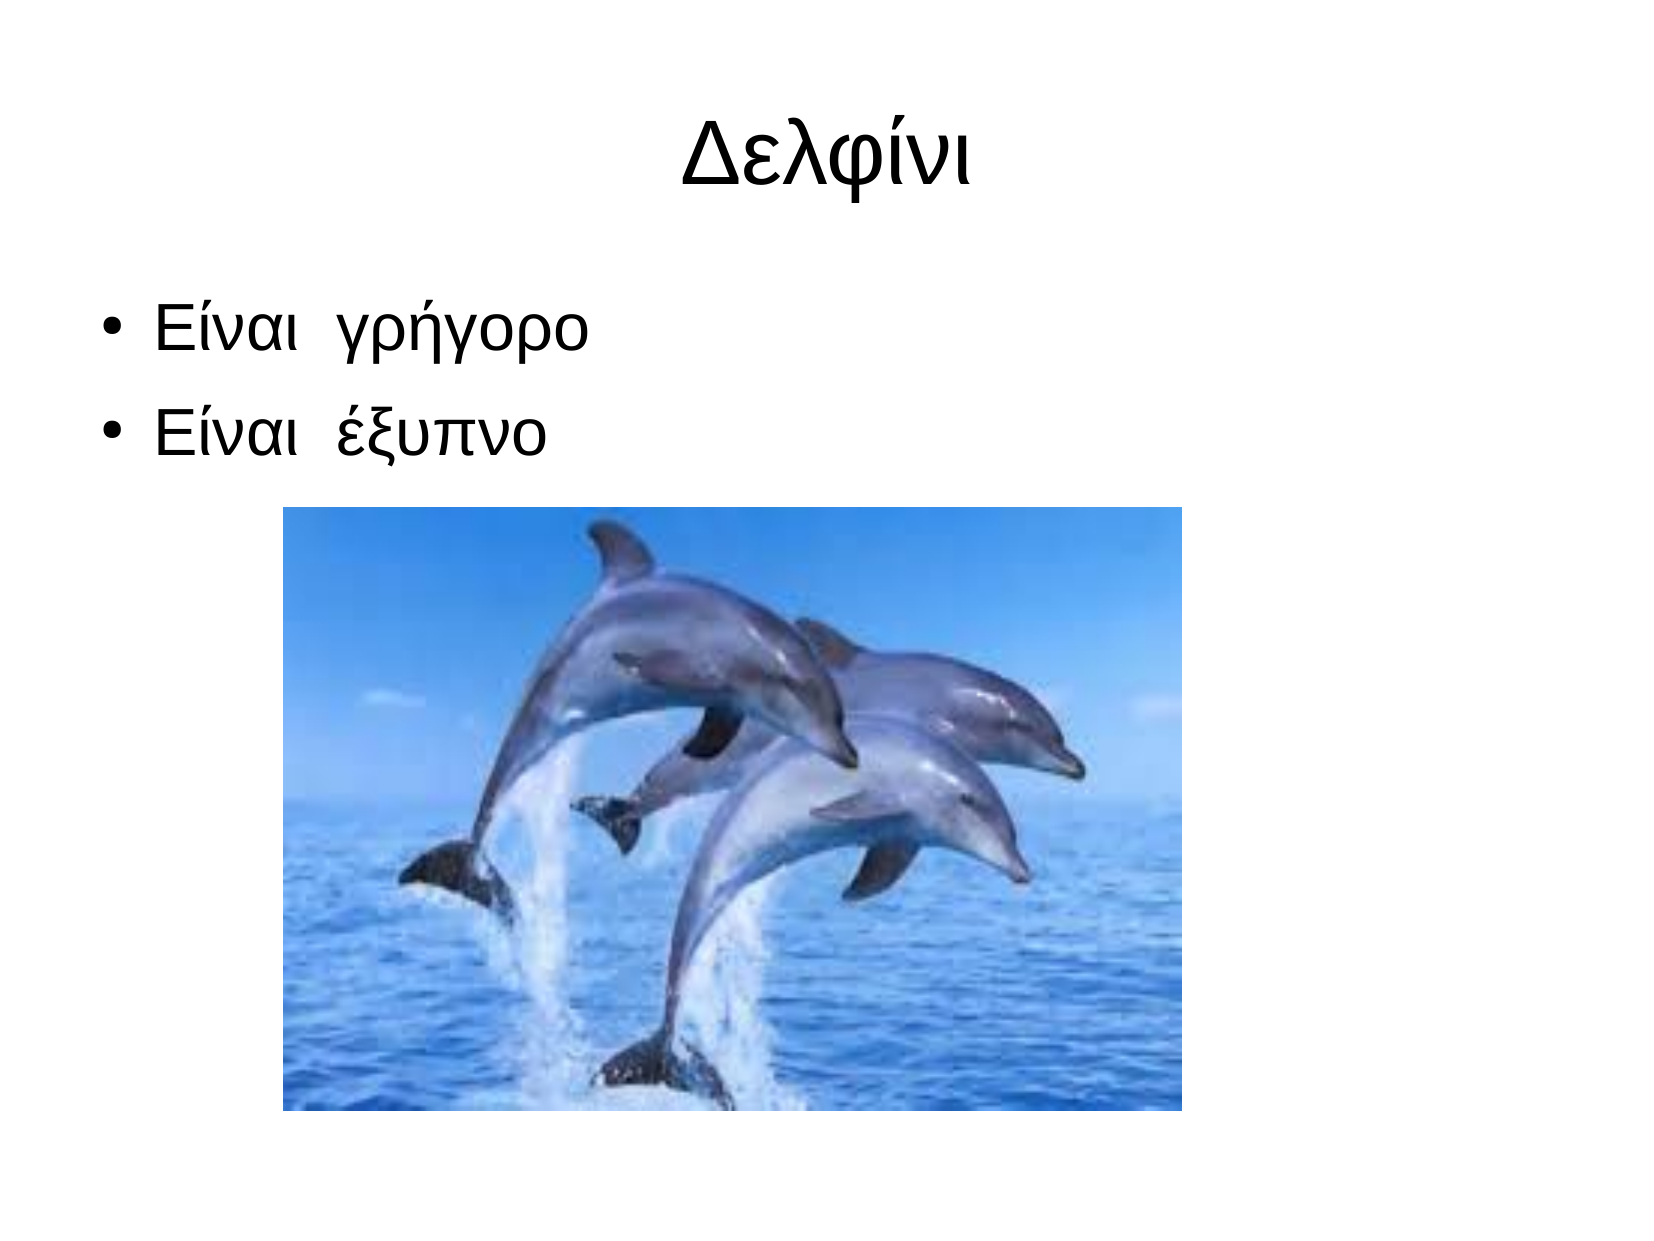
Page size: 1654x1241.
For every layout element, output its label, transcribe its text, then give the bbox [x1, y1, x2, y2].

list Είναι γρήγορο Είναι έξυπνο [82, 290, 1571, 1109]
picture [283, 507, 1182, 1111]
title Δελφίνι [82, 49, 1571, 257]
